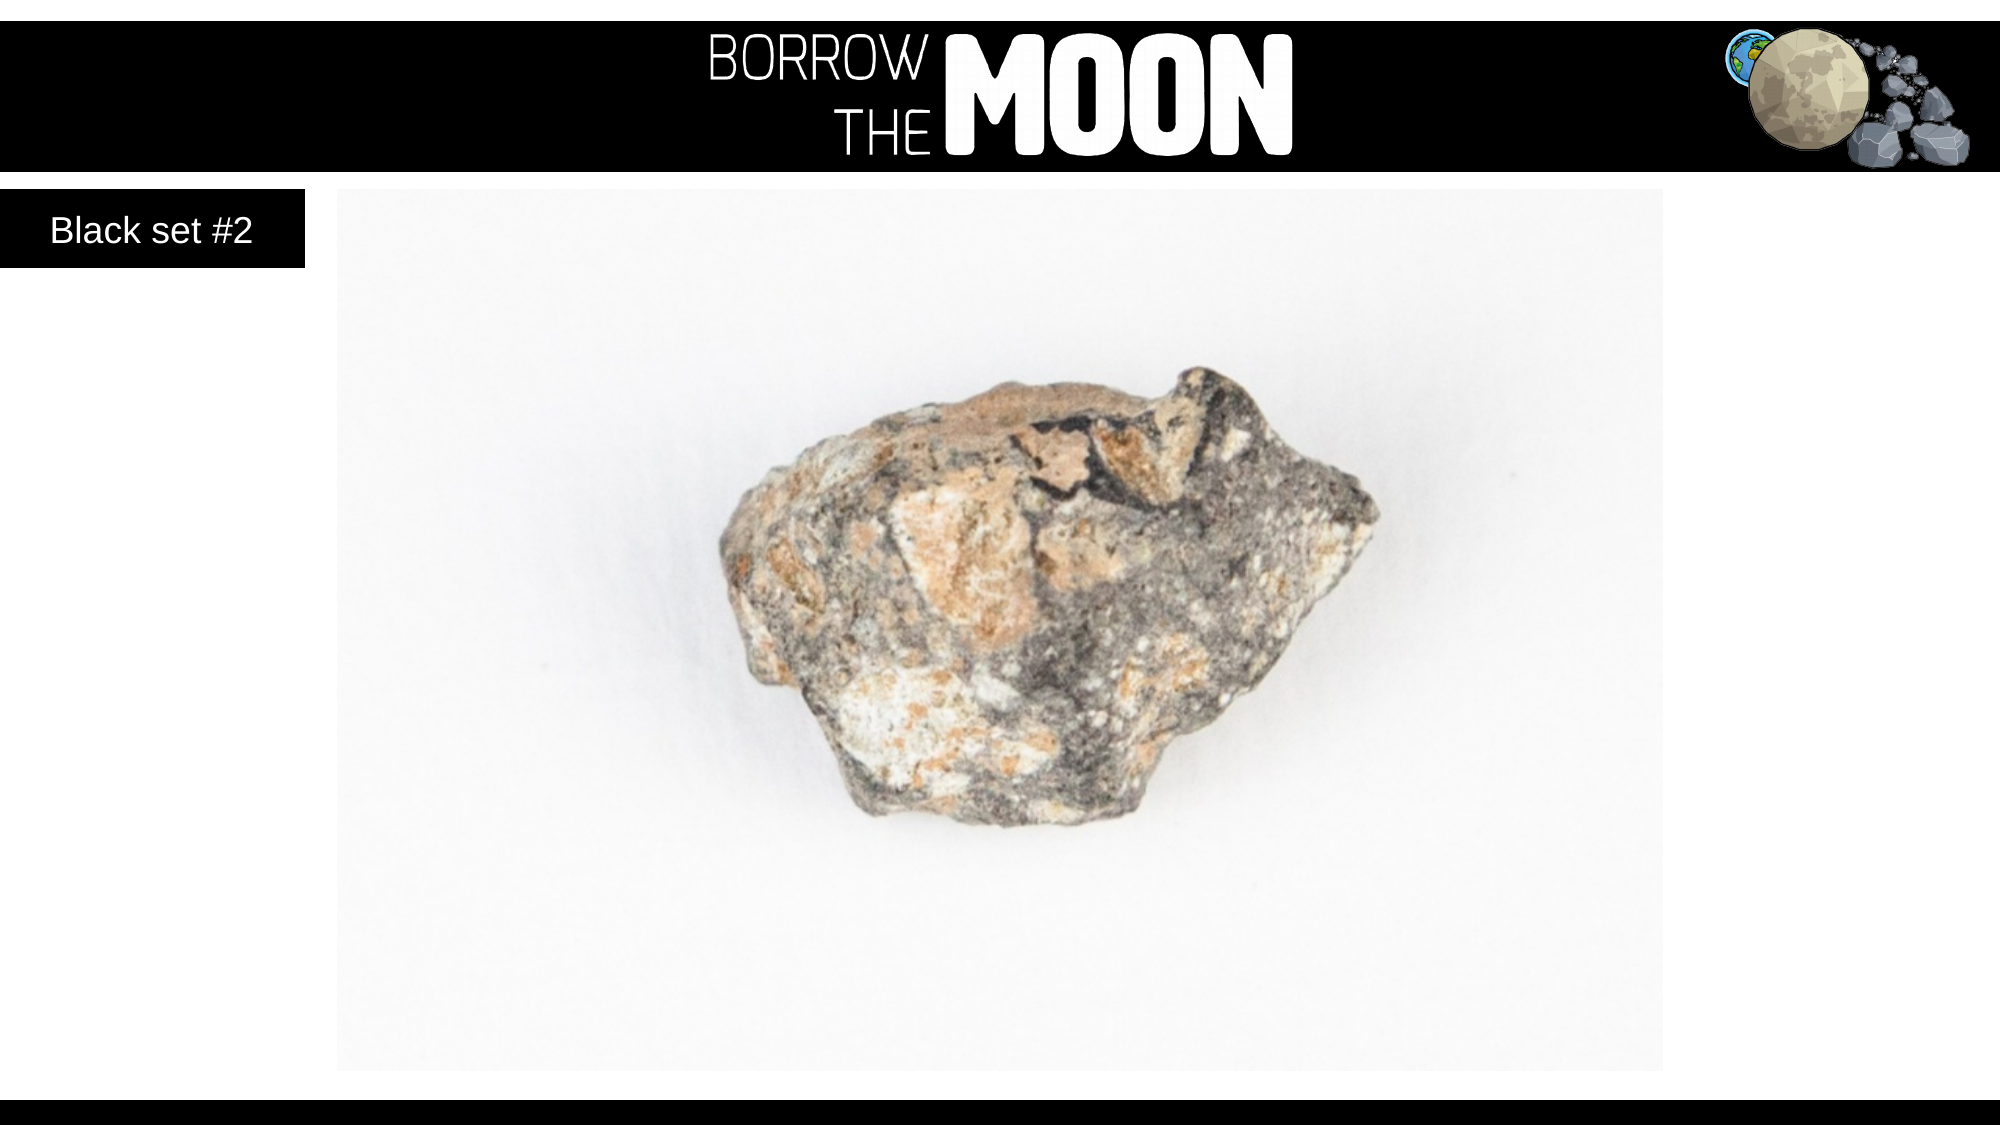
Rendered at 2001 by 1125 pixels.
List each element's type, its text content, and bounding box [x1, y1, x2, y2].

text_box Black set #2 [0, 189, 305, 268]
picture [337, 189, 1663, 1071]
